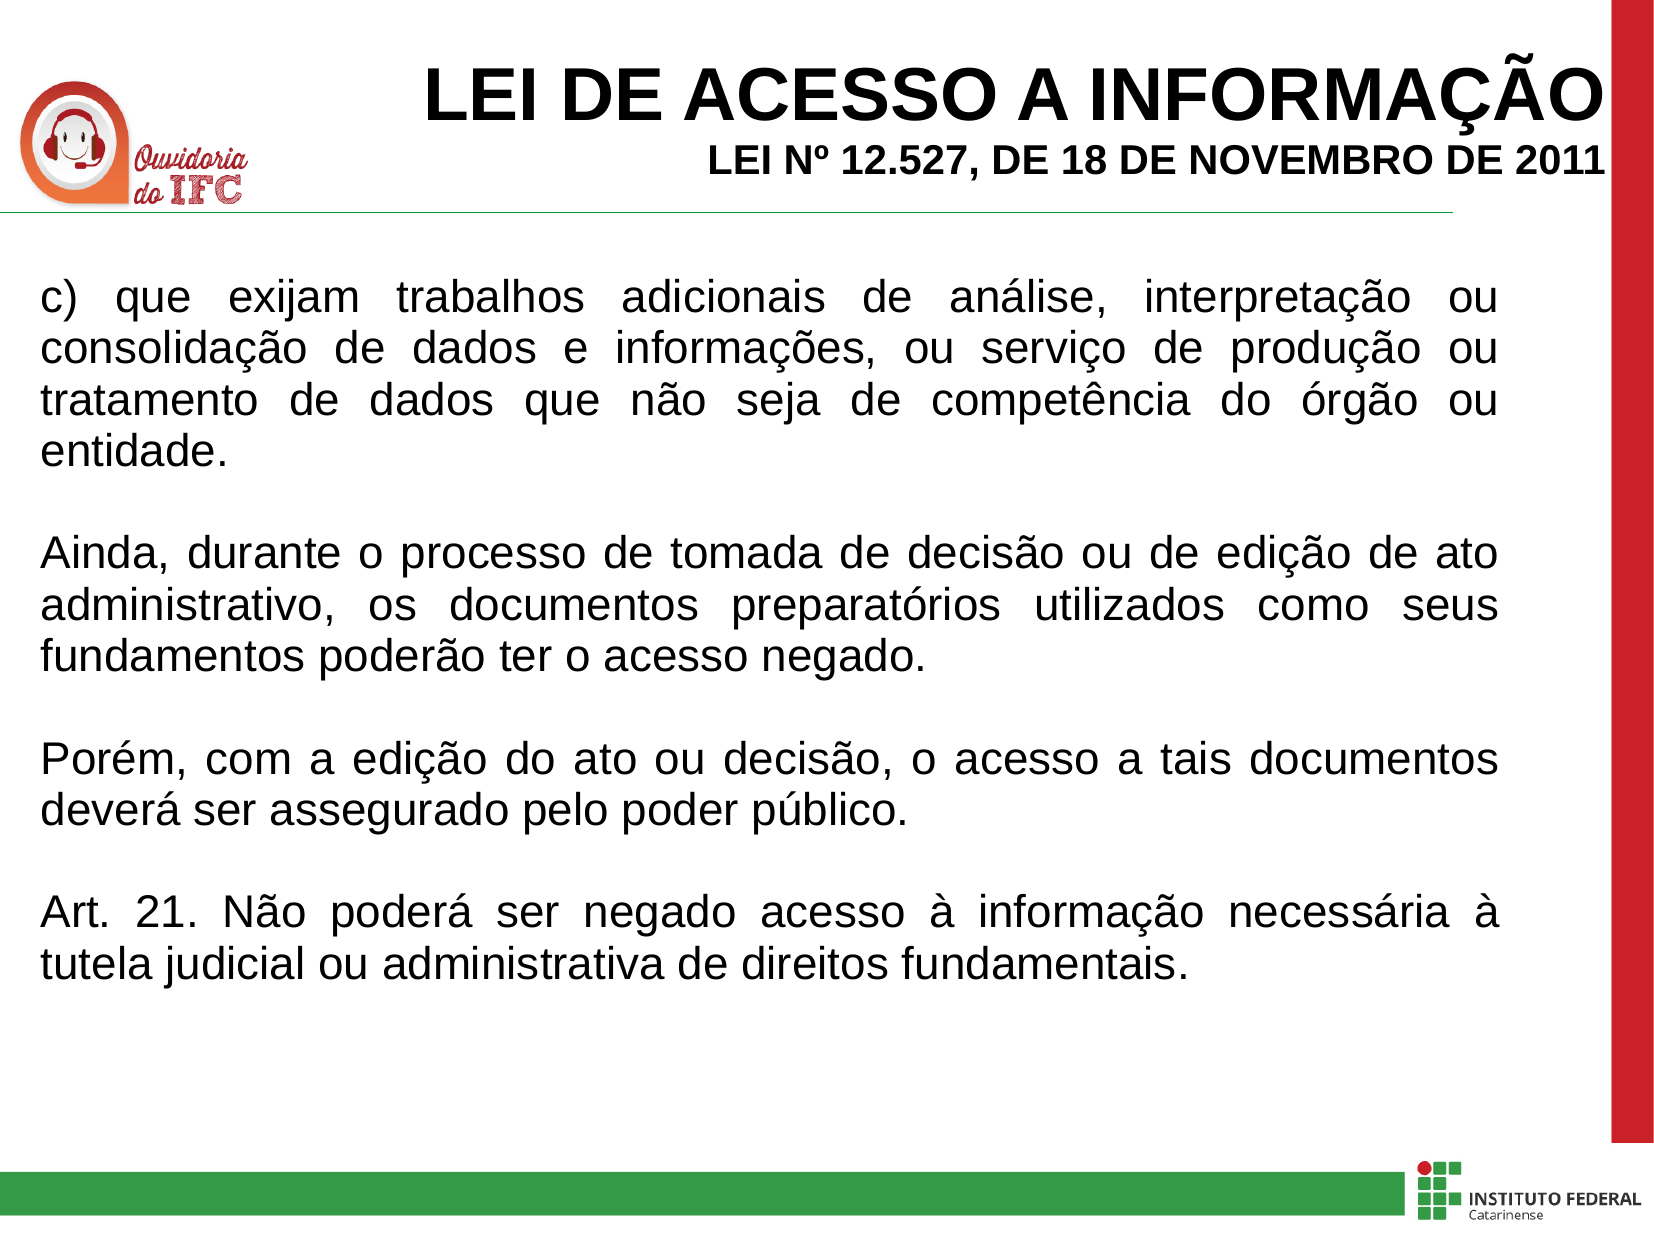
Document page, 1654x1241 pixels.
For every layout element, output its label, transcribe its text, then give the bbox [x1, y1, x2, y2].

picture [0, 0, 1654, 1241]
subtitle [1516, 248, 1585, 1241]
title LEI DE ACESSO A INFORMAÇÃO LEI Nº 12.527, DE 18 DE NOVEMBRO DE 2011 [35, 35, 1607, 201]
text_box c) que exijam trabalhos adicionais de análise, interpretação ou consolidação de dados e informações, ou serviço de produção ou tratamento de dados que não seja de competência do órgão ou entidade. Ainda, durante o processo de tomada de decisão ou de edição de ato administrativo, os documentos preparatórios utilizados como seus fundamentos poderão ter o acesso negado. Porém, com a edição do ato ou decisão, o acesso a tais documentos deverá ser assegurado pelo poder público. Art. 21. Não poderá ser negado acesso à informação necessária à tutela judicial ou administrativa de direitos fundamentais. [25, 212, 1516, 1241]
